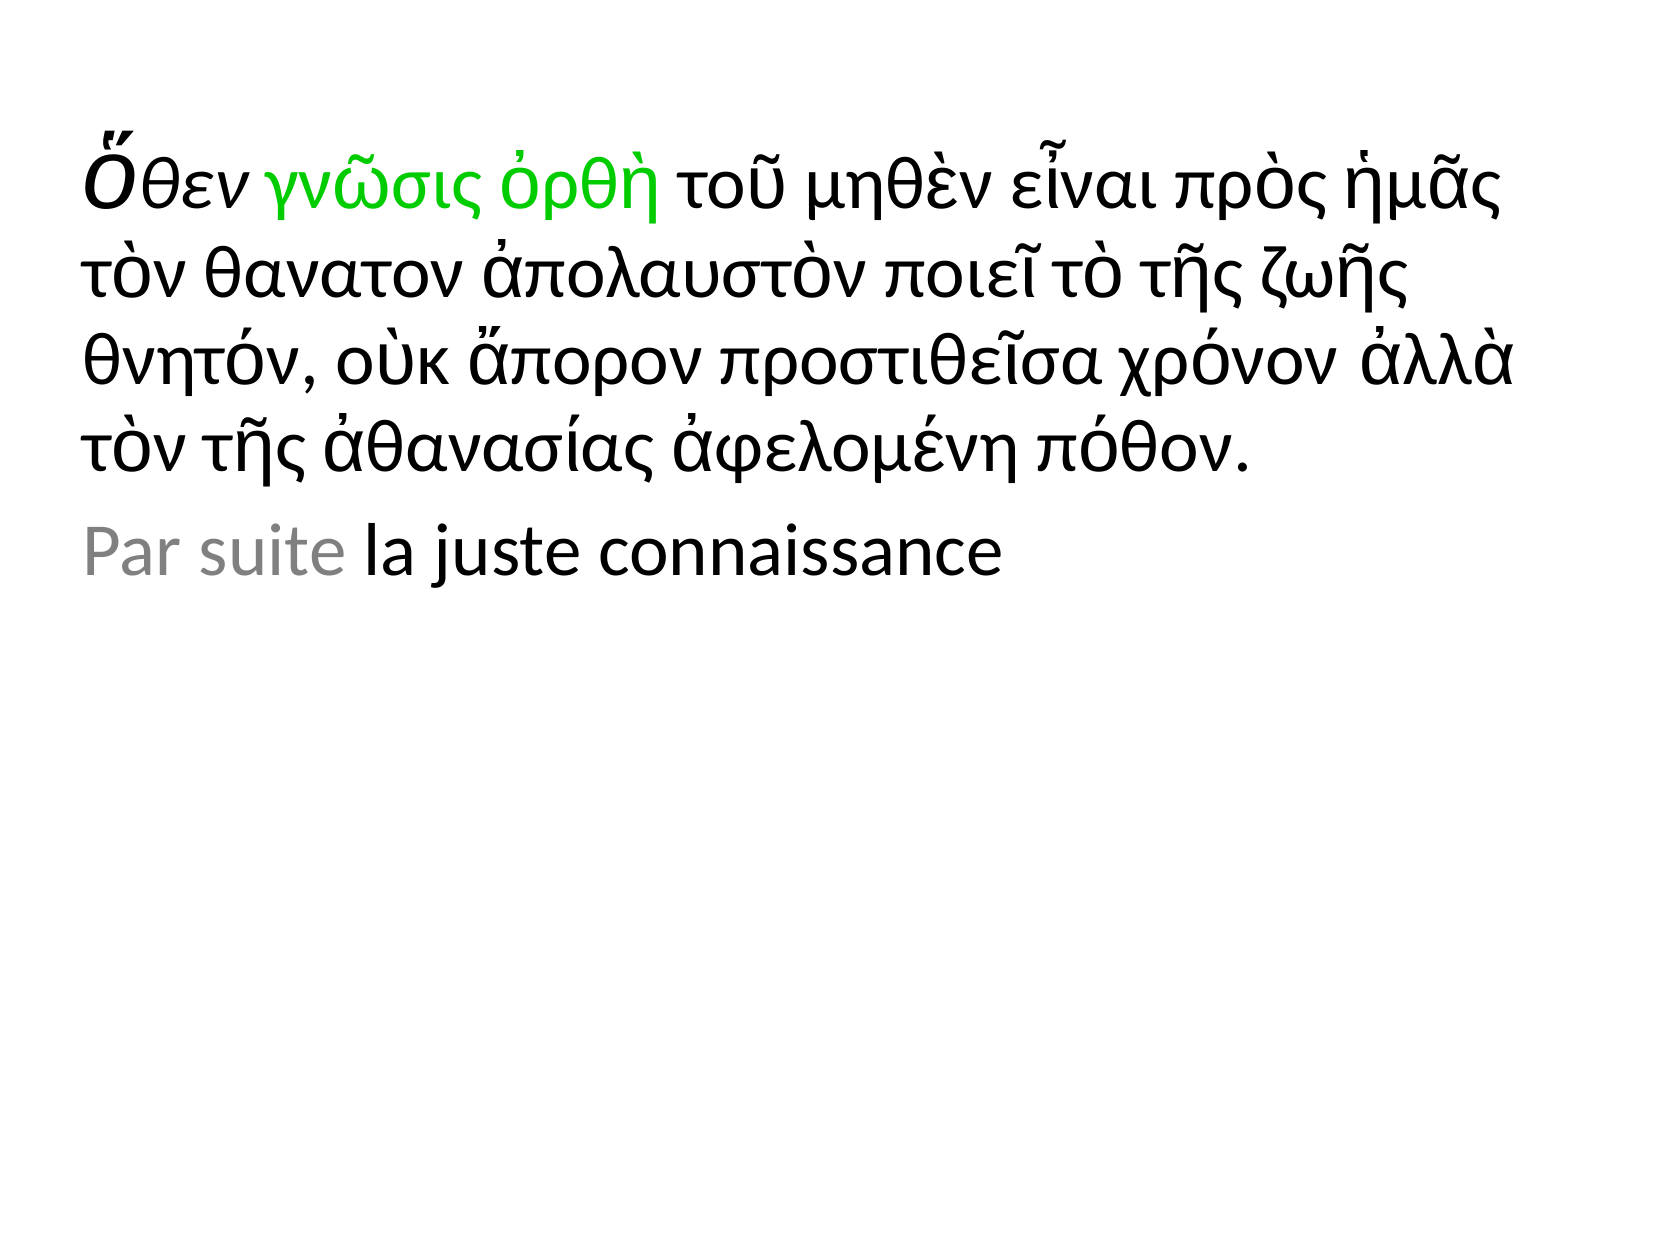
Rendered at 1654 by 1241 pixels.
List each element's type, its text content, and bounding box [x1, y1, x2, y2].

list ὅθεν γνῶσις ὀρθὴ τοῦ μηθὲν εἶναι πρὸς ἡμᾶς τὸν θανατον ἀπολαυστὸν ποιεῖ τὸ τῆς ζωῆς θνητόν, οὺκ ἄπορον προστιθεῖσα χρόνον ἀλλὰ τὸν τῆς ἀθανασίας ἀφελομένη πόθον. Par suite la juste connaissance [82, 118, 1571, 1121]
